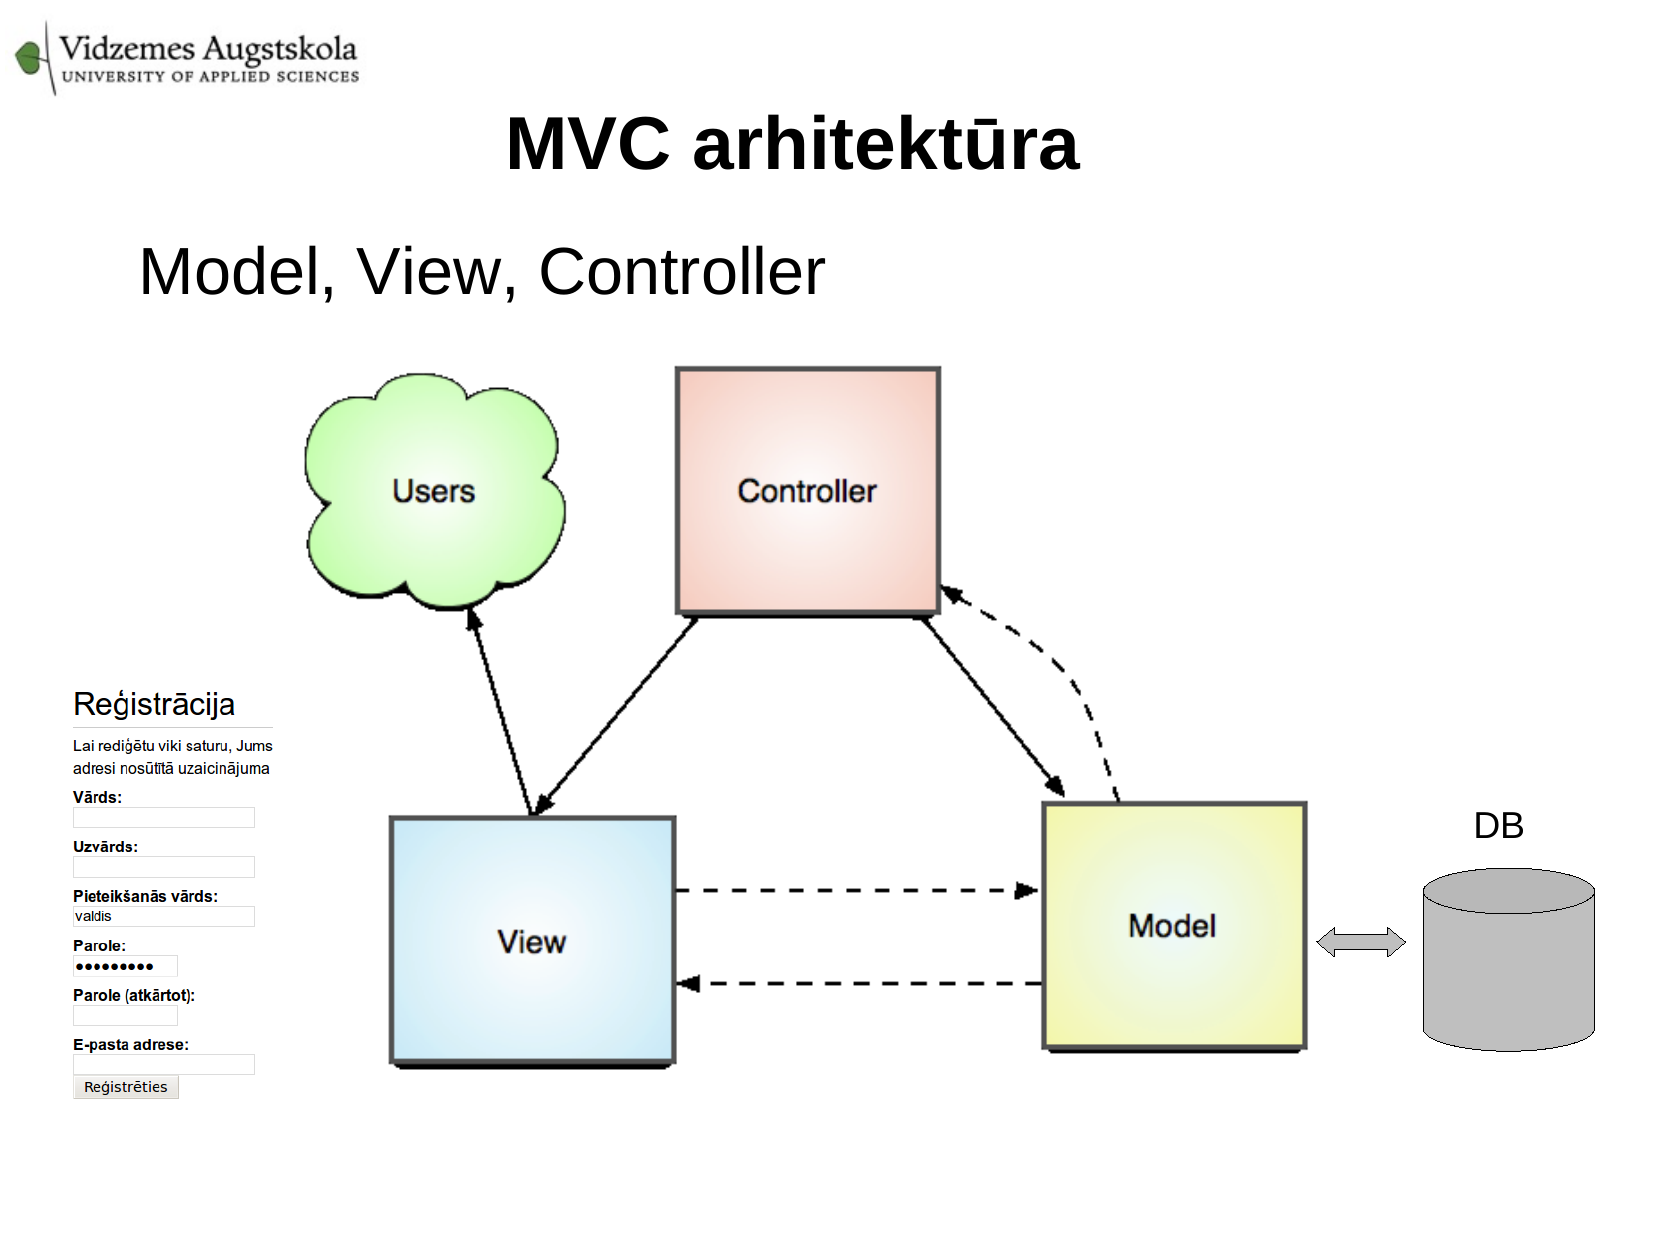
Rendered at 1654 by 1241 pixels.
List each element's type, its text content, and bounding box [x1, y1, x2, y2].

picture [64, 684, 82, 1106]
picture [273, 354, 1376, 1111]
picture [5, 2, 368, 113]
text_box [1316, 927, 1406, 957]
title MVC arhitektūra [94, 103, 1512, 188]
text_box [1423, 894, 1595, 1052]
text_box DB [1458, 797, 1541, 854]
list Model, View, Controller [82, 236, 1569, 1107]
